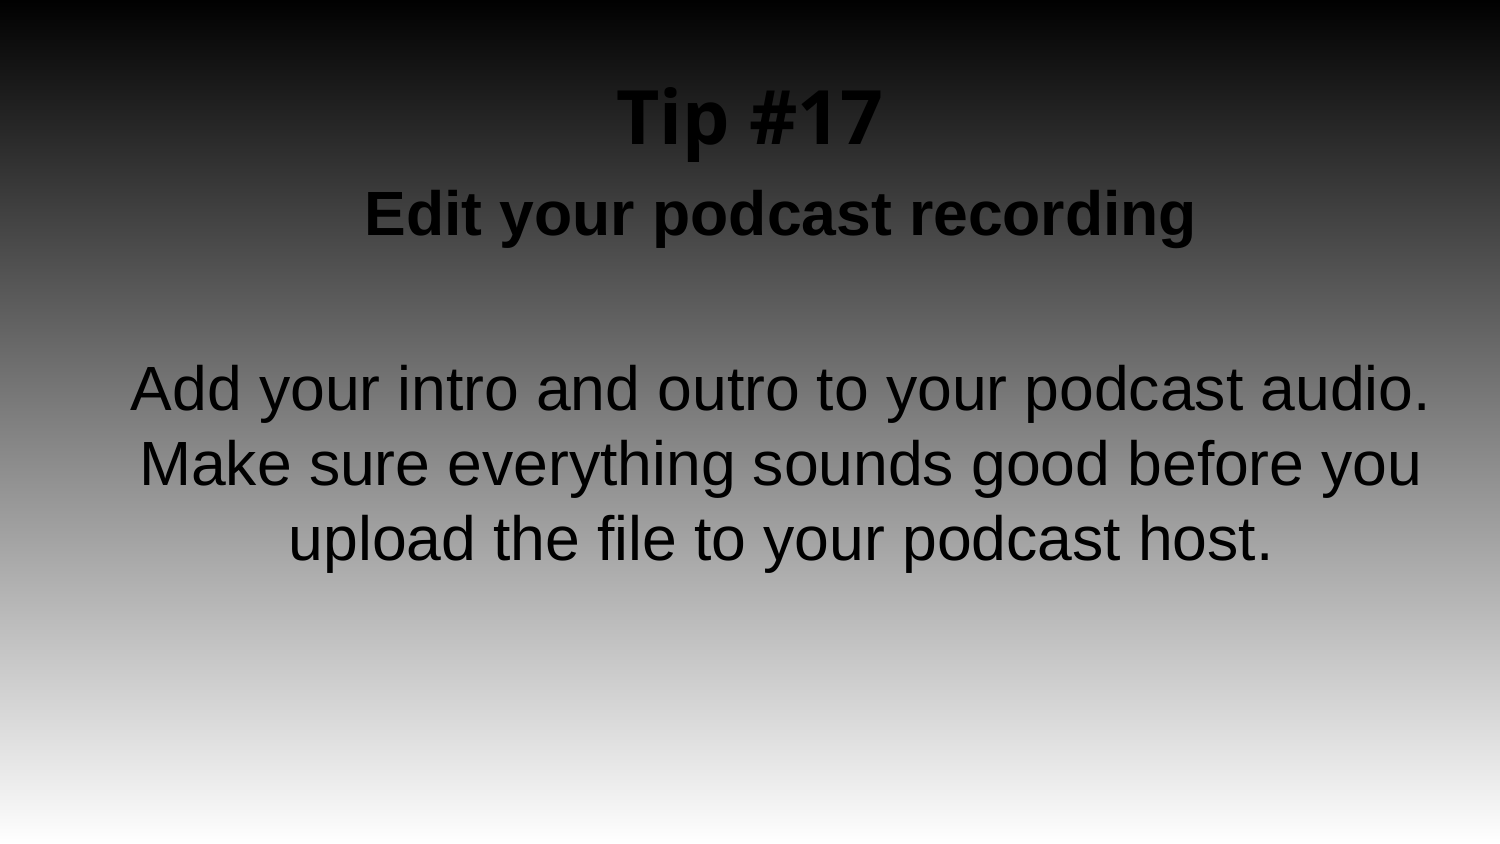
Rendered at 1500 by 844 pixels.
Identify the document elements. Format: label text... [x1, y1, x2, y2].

list Edit your podcast recording Add your intro and outro to your podcast audio. Make sure everything sounds good before you upload the file to your podcast host. [106, 70, 1457, 754]
title Tip #17 [75, 33, 1425, 175]
